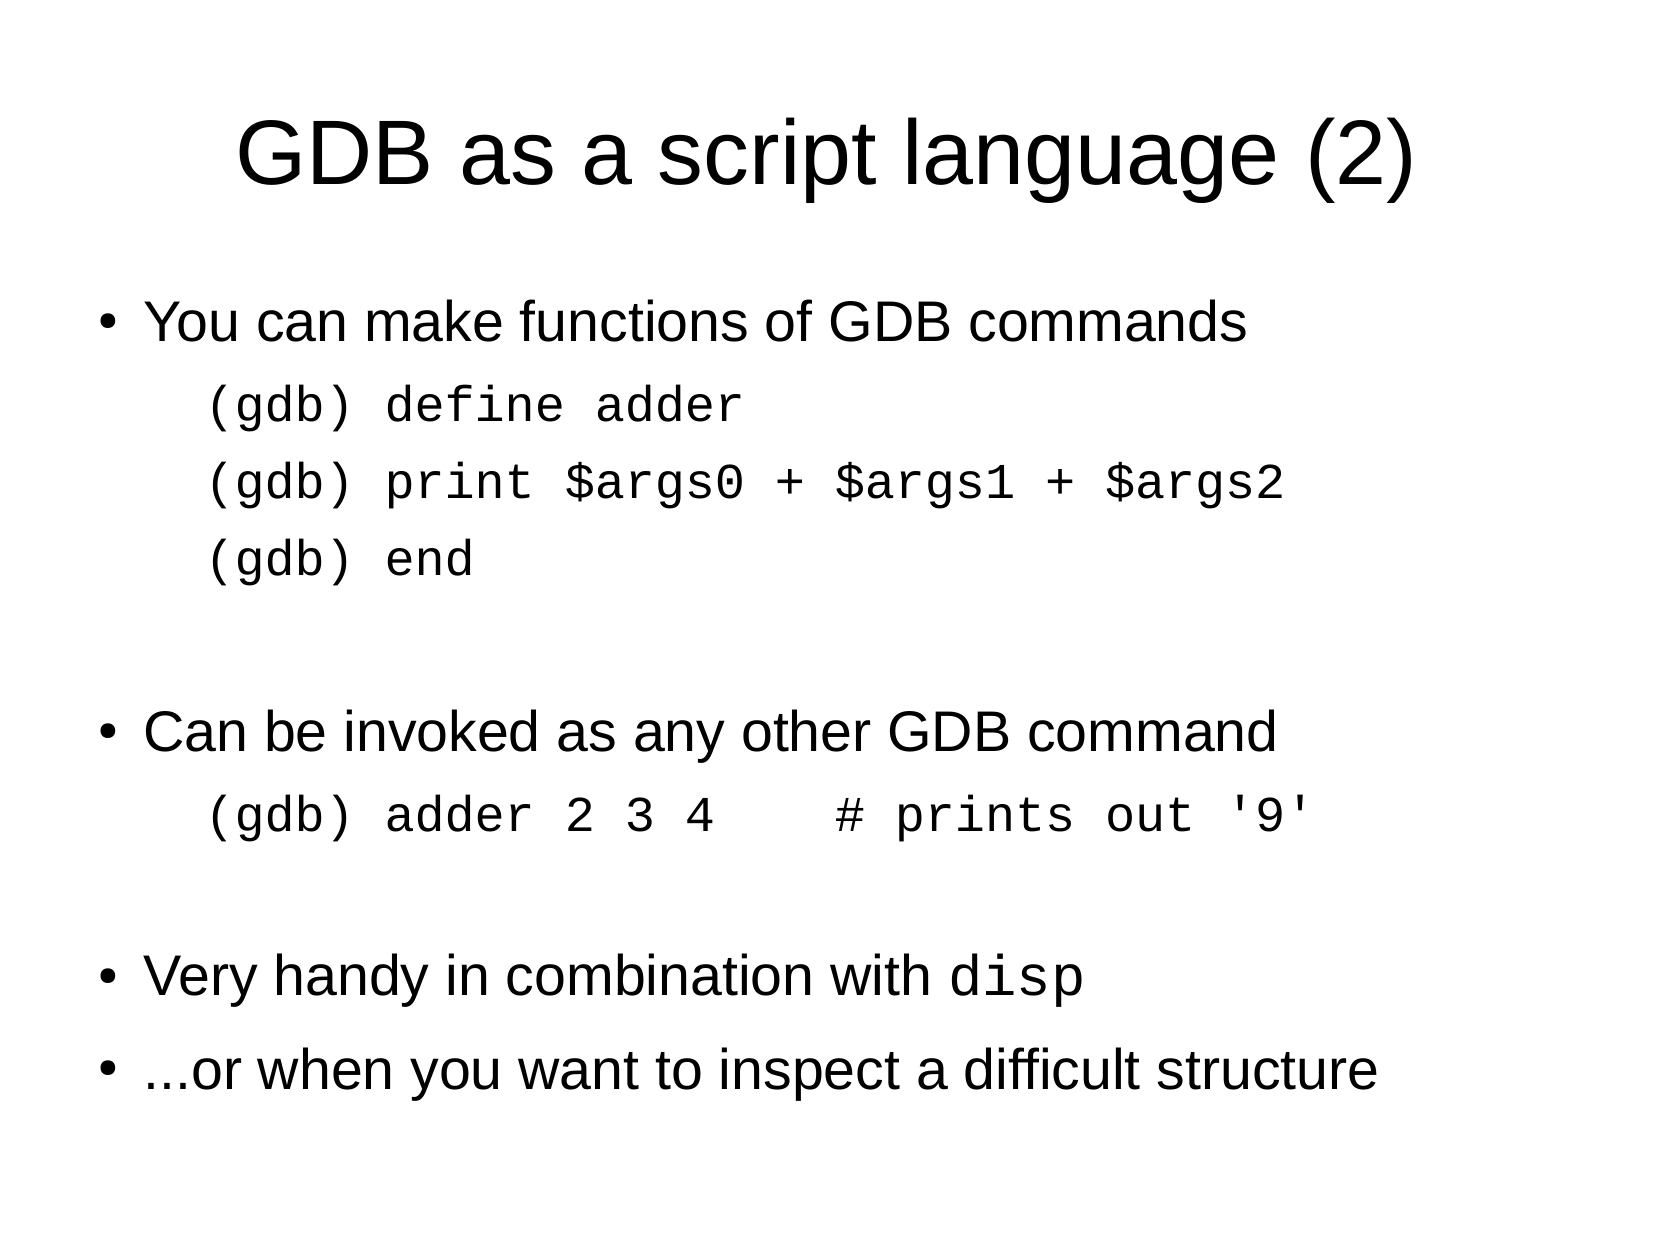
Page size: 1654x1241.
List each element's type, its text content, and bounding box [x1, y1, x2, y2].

list You can make functions of GDB commands (gdb) define adder (gdb) print $args0 + $args1 + $args2 (gdb) end Can be invoked as any other GDB command (gdb) adder 2 3 4 # prints out '9' Very handy in combination with disp ...or when you want to inspect a difficult structure [82, 290, 1571, 1109]
title GDB as a script language (2) [82, 49, 1571, 257]
